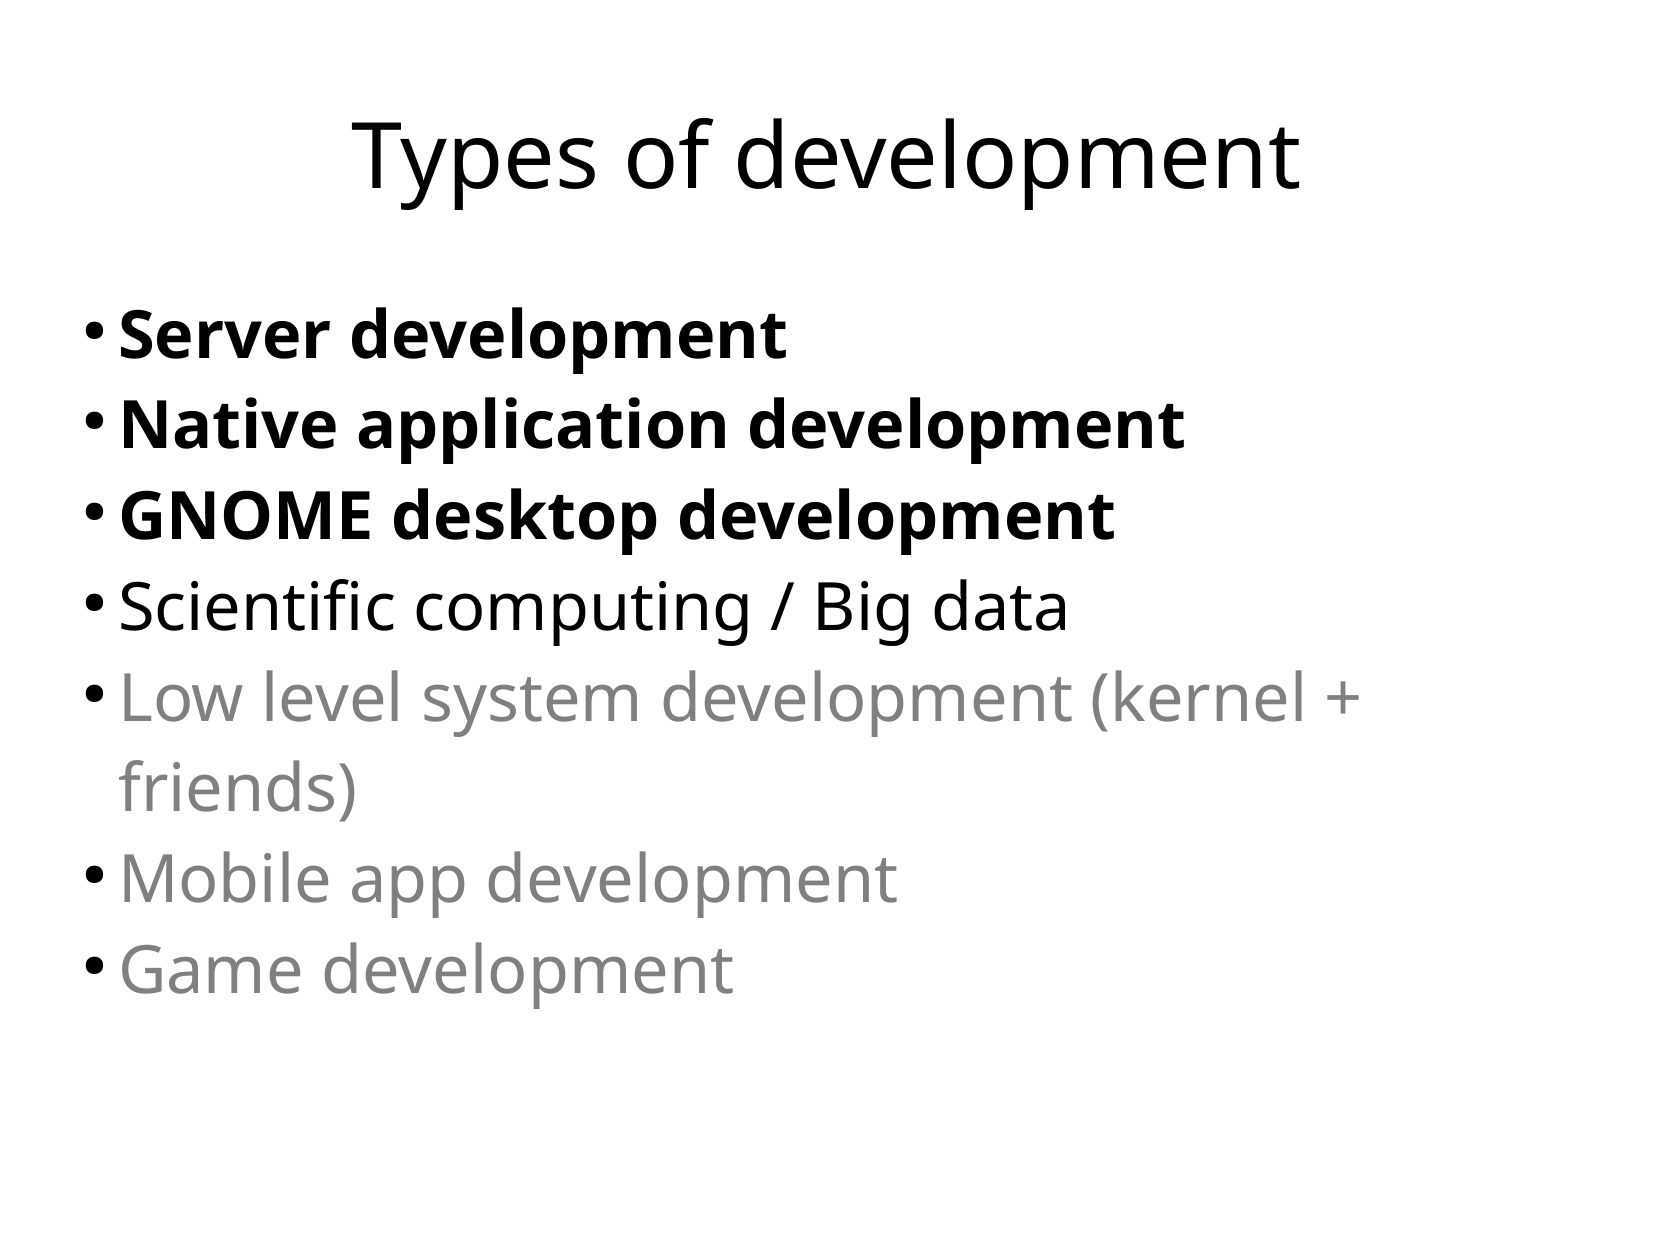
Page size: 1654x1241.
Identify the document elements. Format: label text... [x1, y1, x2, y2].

title Types of development [82, 49, 1571, 257]
subtitle Server development Native application development GNOME desktop development Scientific computing / Big data Low level system development (kernel + friends) Mobile app development Game development [82, 290, 1571, 1010]
